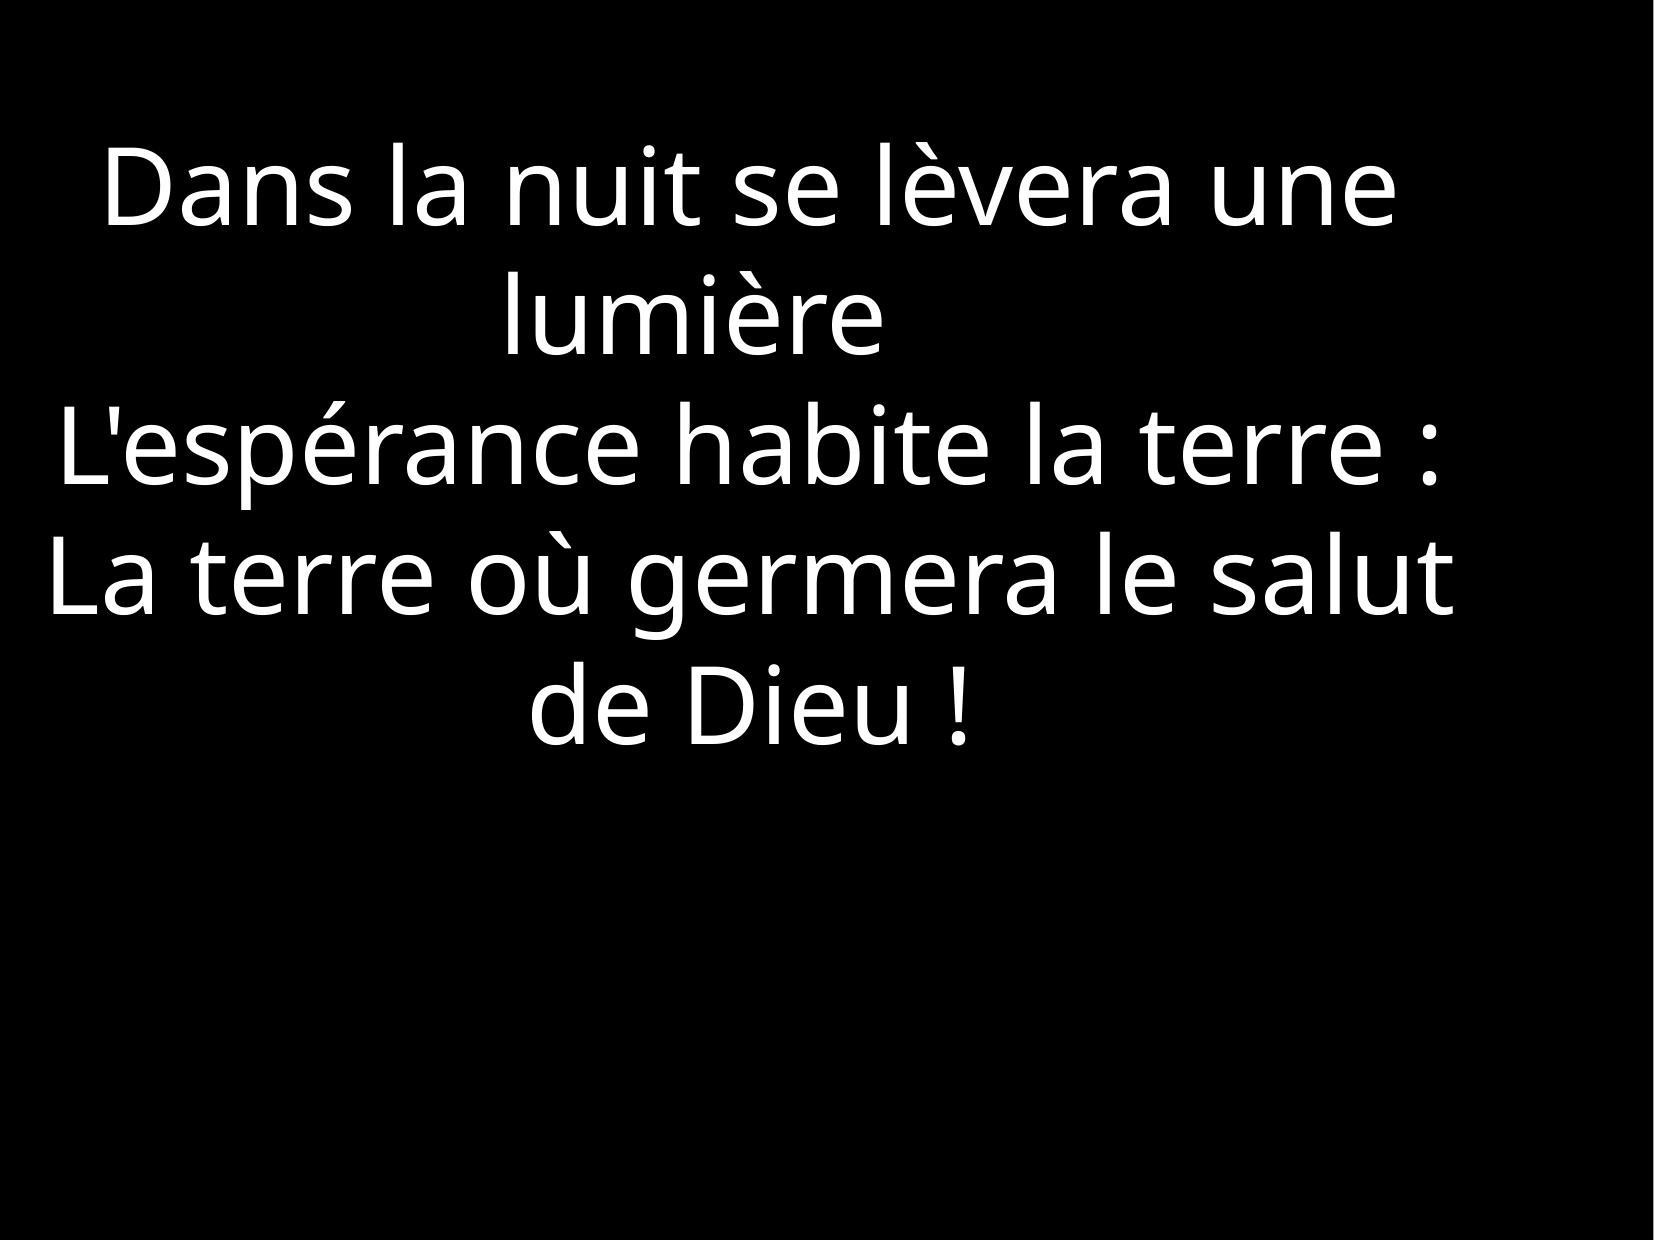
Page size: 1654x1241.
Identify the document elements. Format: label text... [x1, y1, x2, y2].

text_box Dans la nuit se lèvera une lumière L'espérance habite la terre : La terre où germera le salut de Dieu ! [0, 314, 1501, 839]
